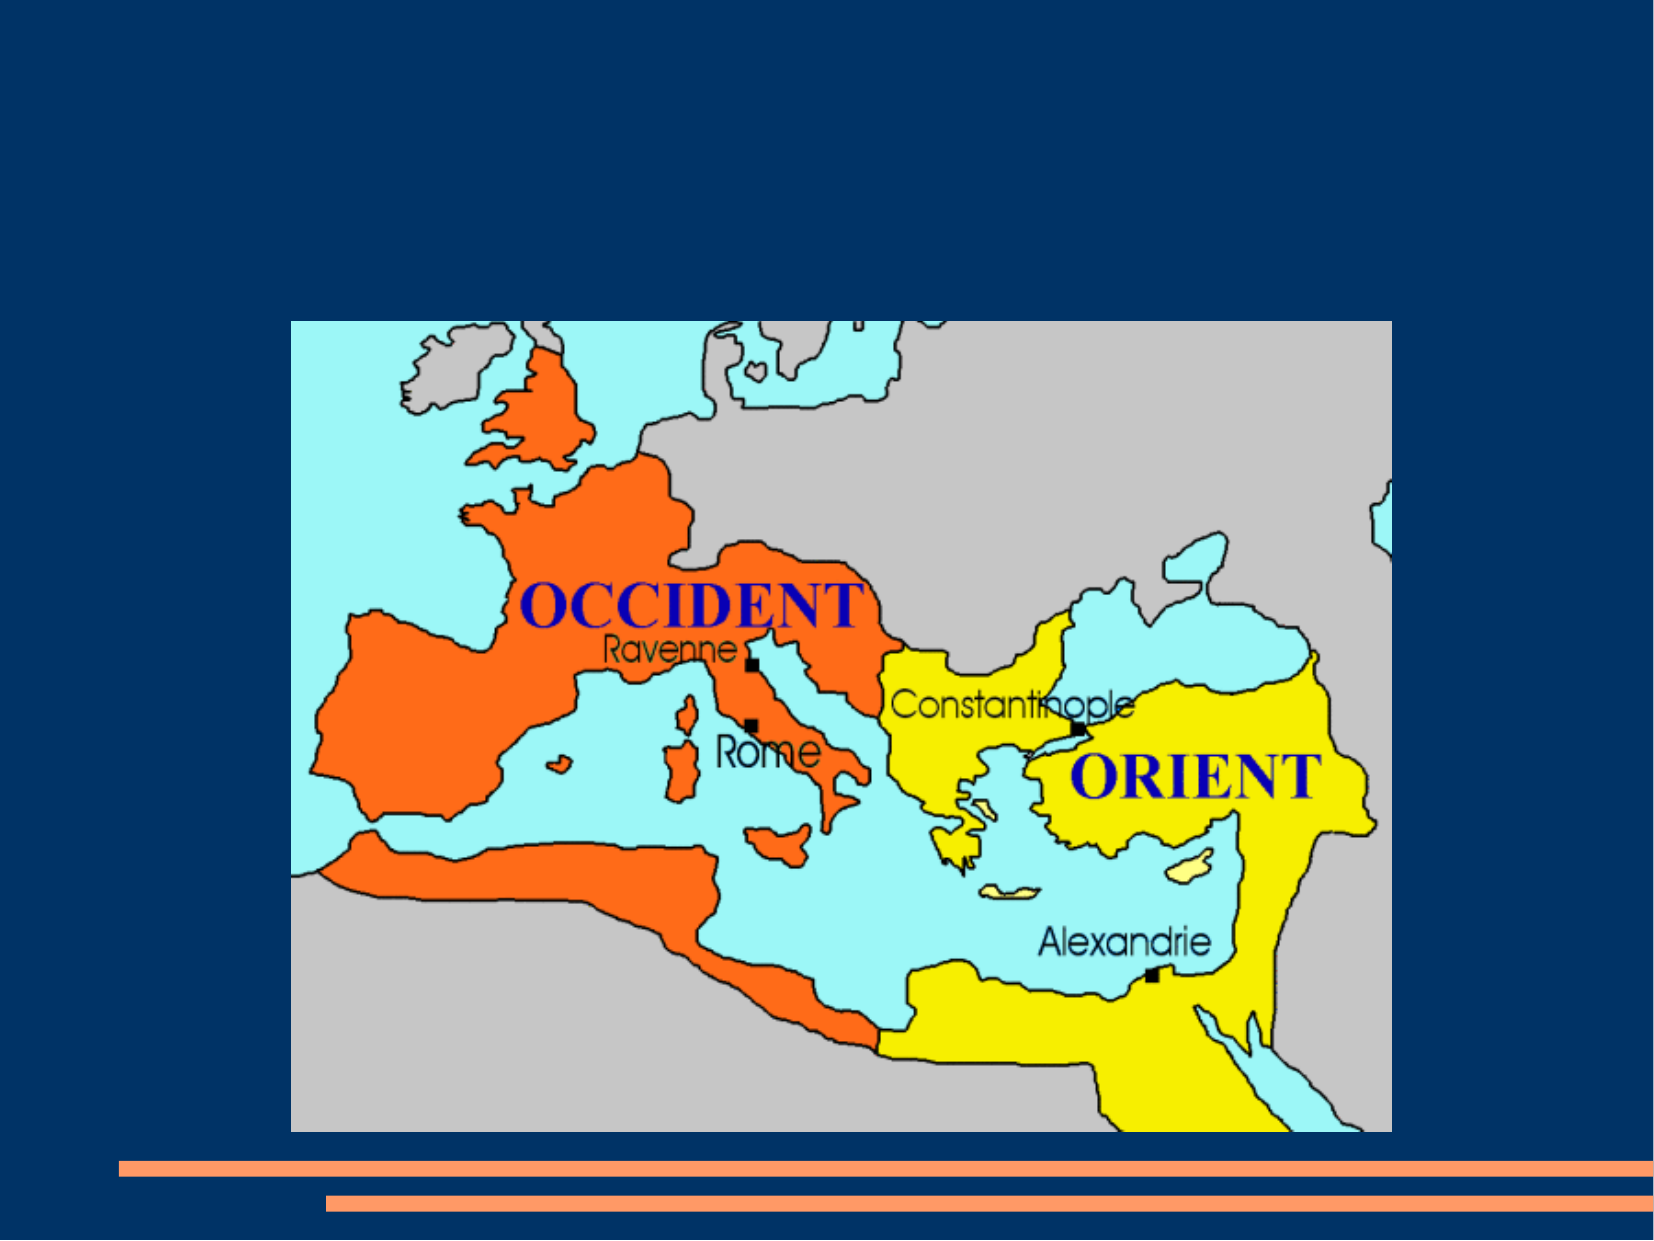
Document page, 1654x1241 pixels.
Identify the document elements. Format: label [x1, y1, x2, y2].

picture [291, 321, 1392, 1132]
